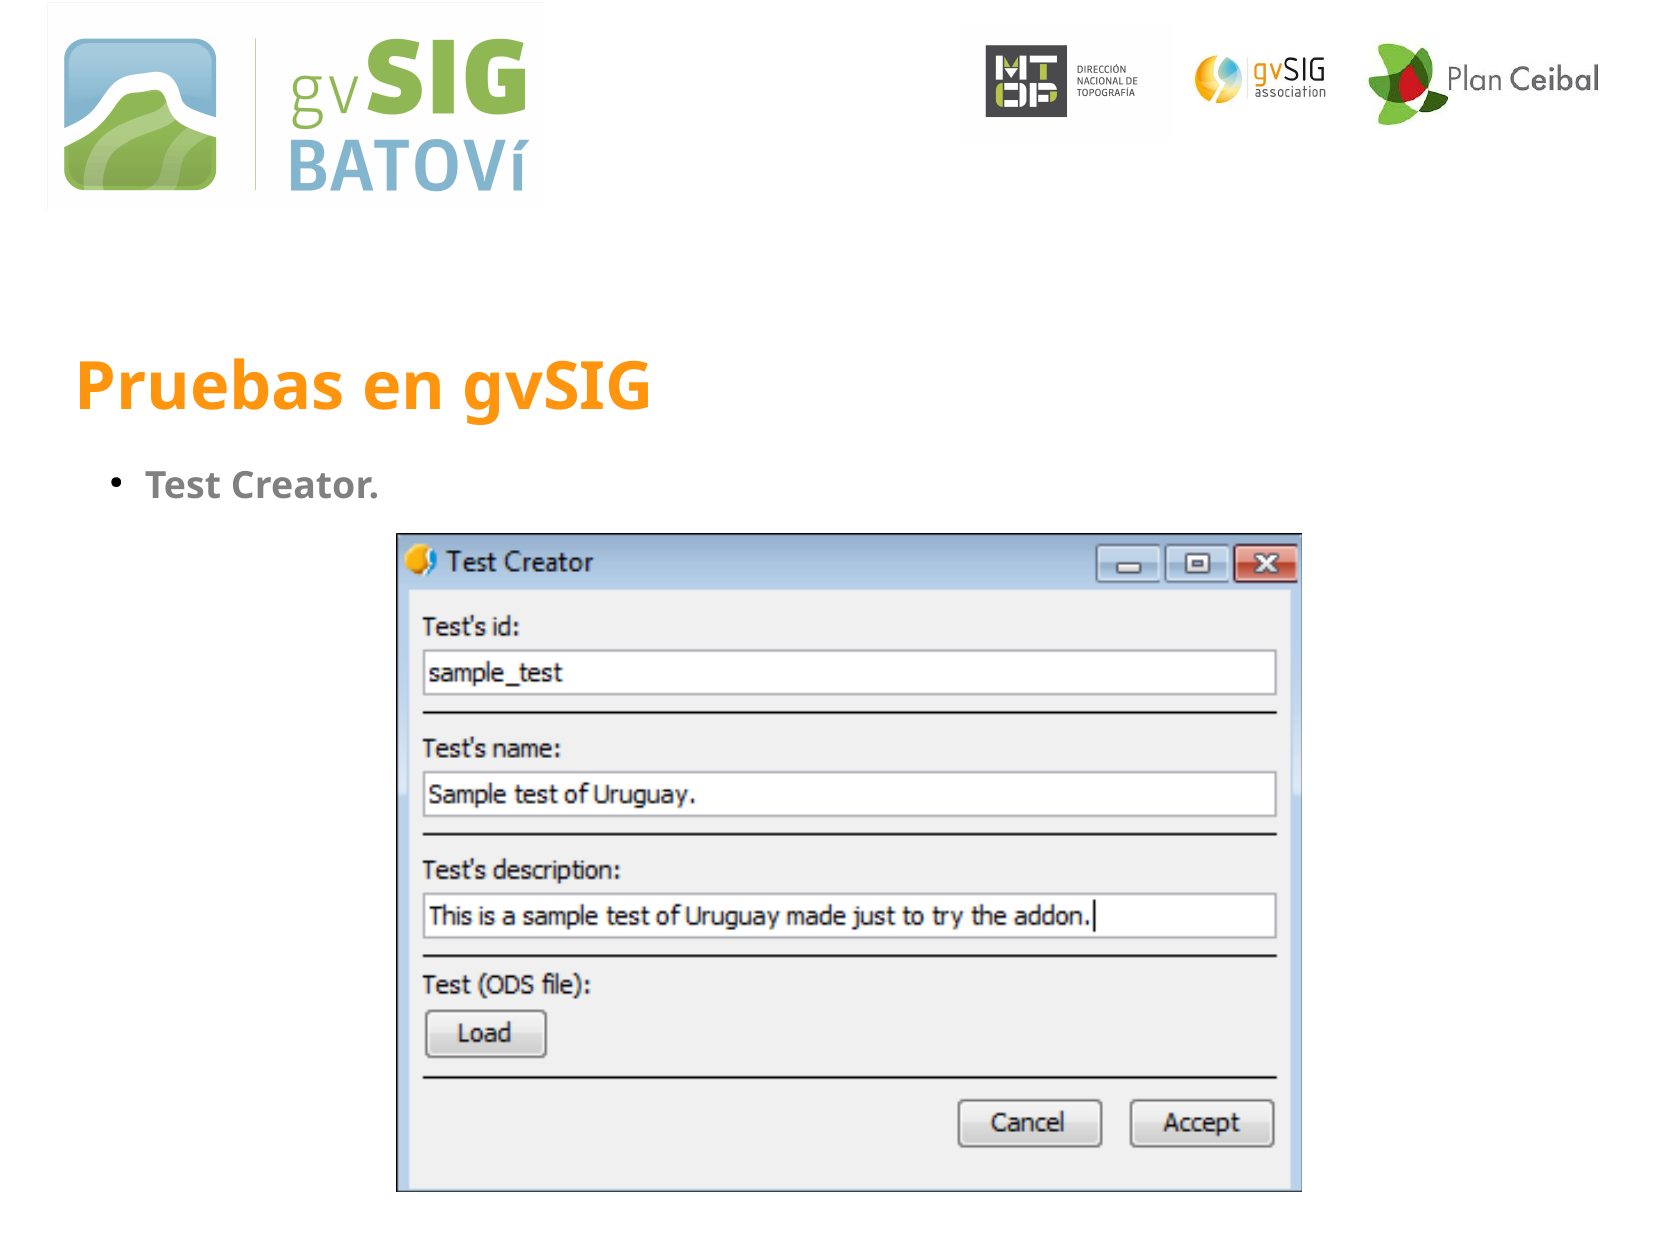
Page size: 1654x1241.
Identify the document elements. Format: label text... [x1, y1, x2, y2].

picture [1343, 23, 1626, 142]
picture [962, 21, 1342, 141]
picture [395, 817, 1302, 1192]
list Pruebas en gvSIG Test Creator. [74, 338, 1563, 817]
